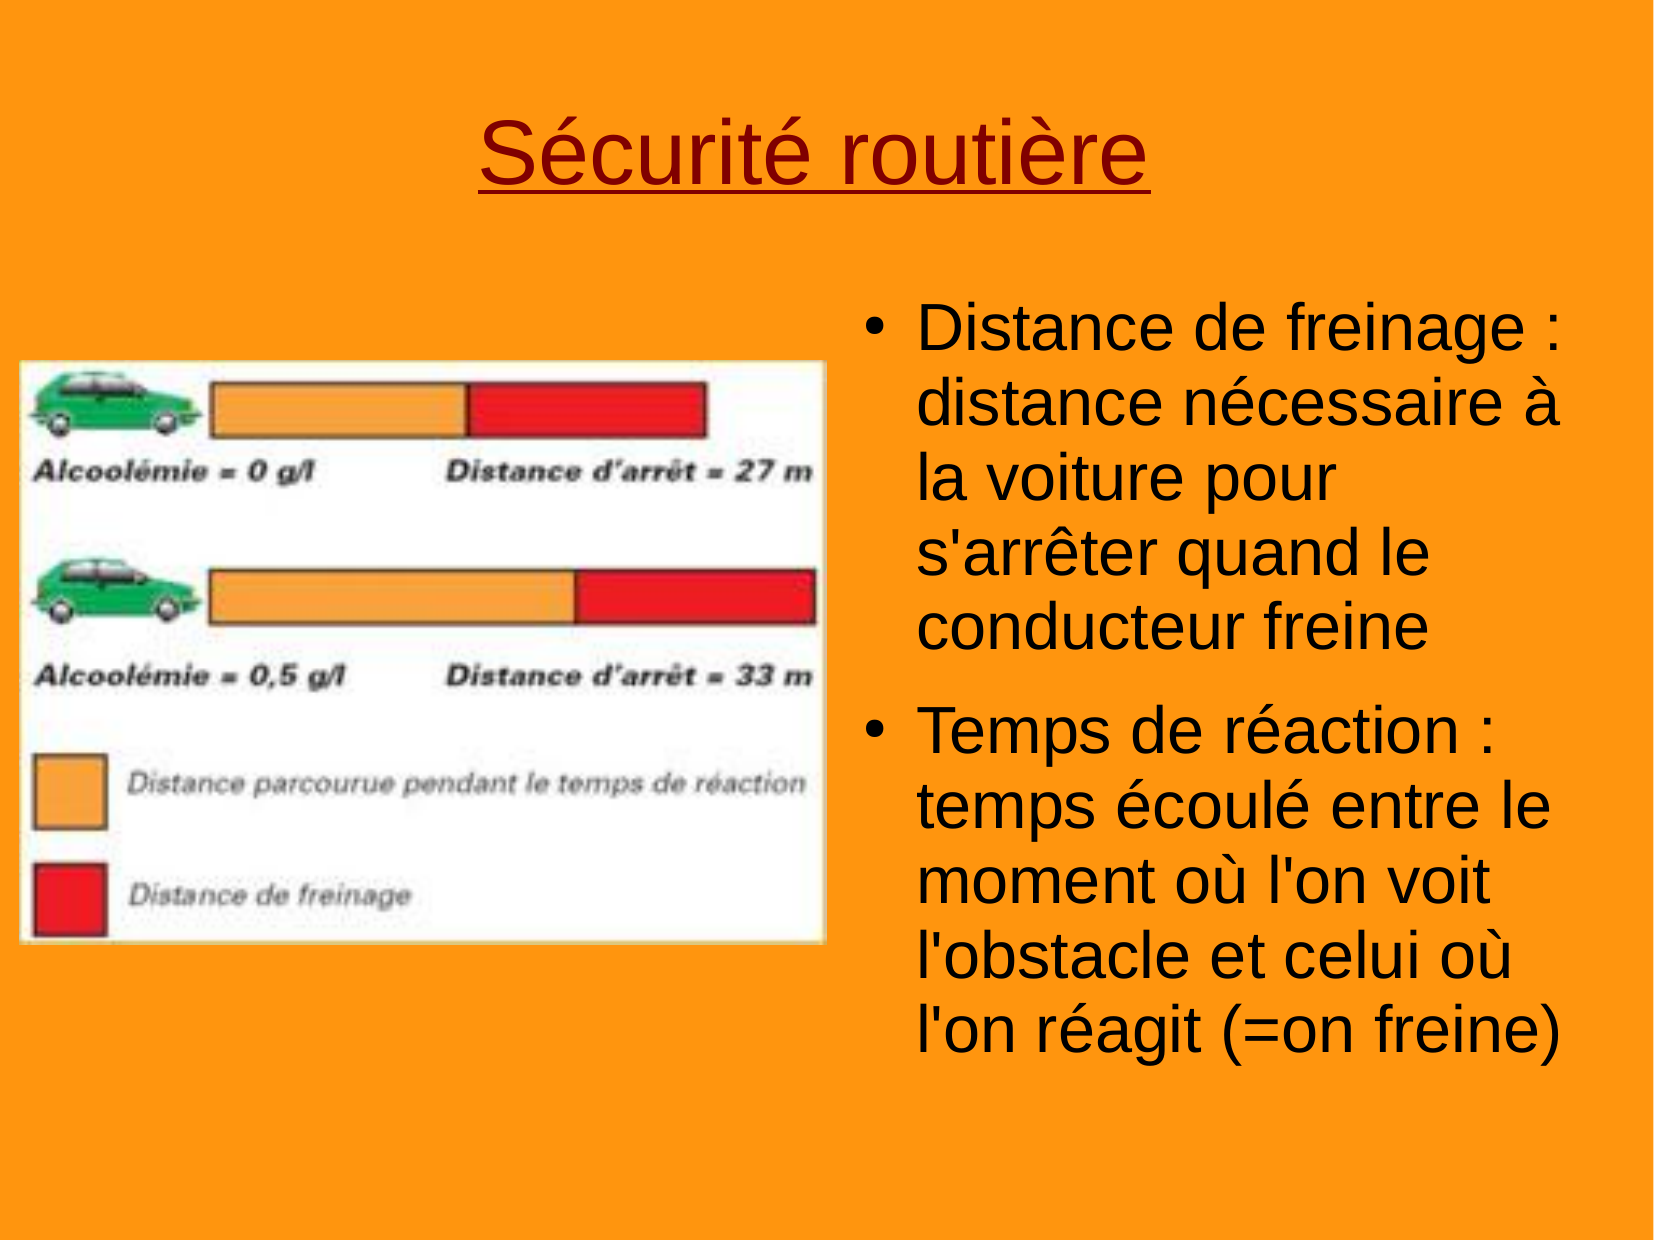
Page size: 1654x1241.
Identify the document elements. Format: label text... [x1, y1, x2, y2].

title Sécurité routière [82, 49, 1571, 257]
list Distance de freinage : distance nécessaire à la voiture pour s'arrêter quand le conducteur freine Temps de réaction : temps écoulé entre le moment où l'on voit l'obstacle et celui où l'on réagit (=on freine) [845, 290, 1572, 1068]
picture [19, 360, 827, 945]
